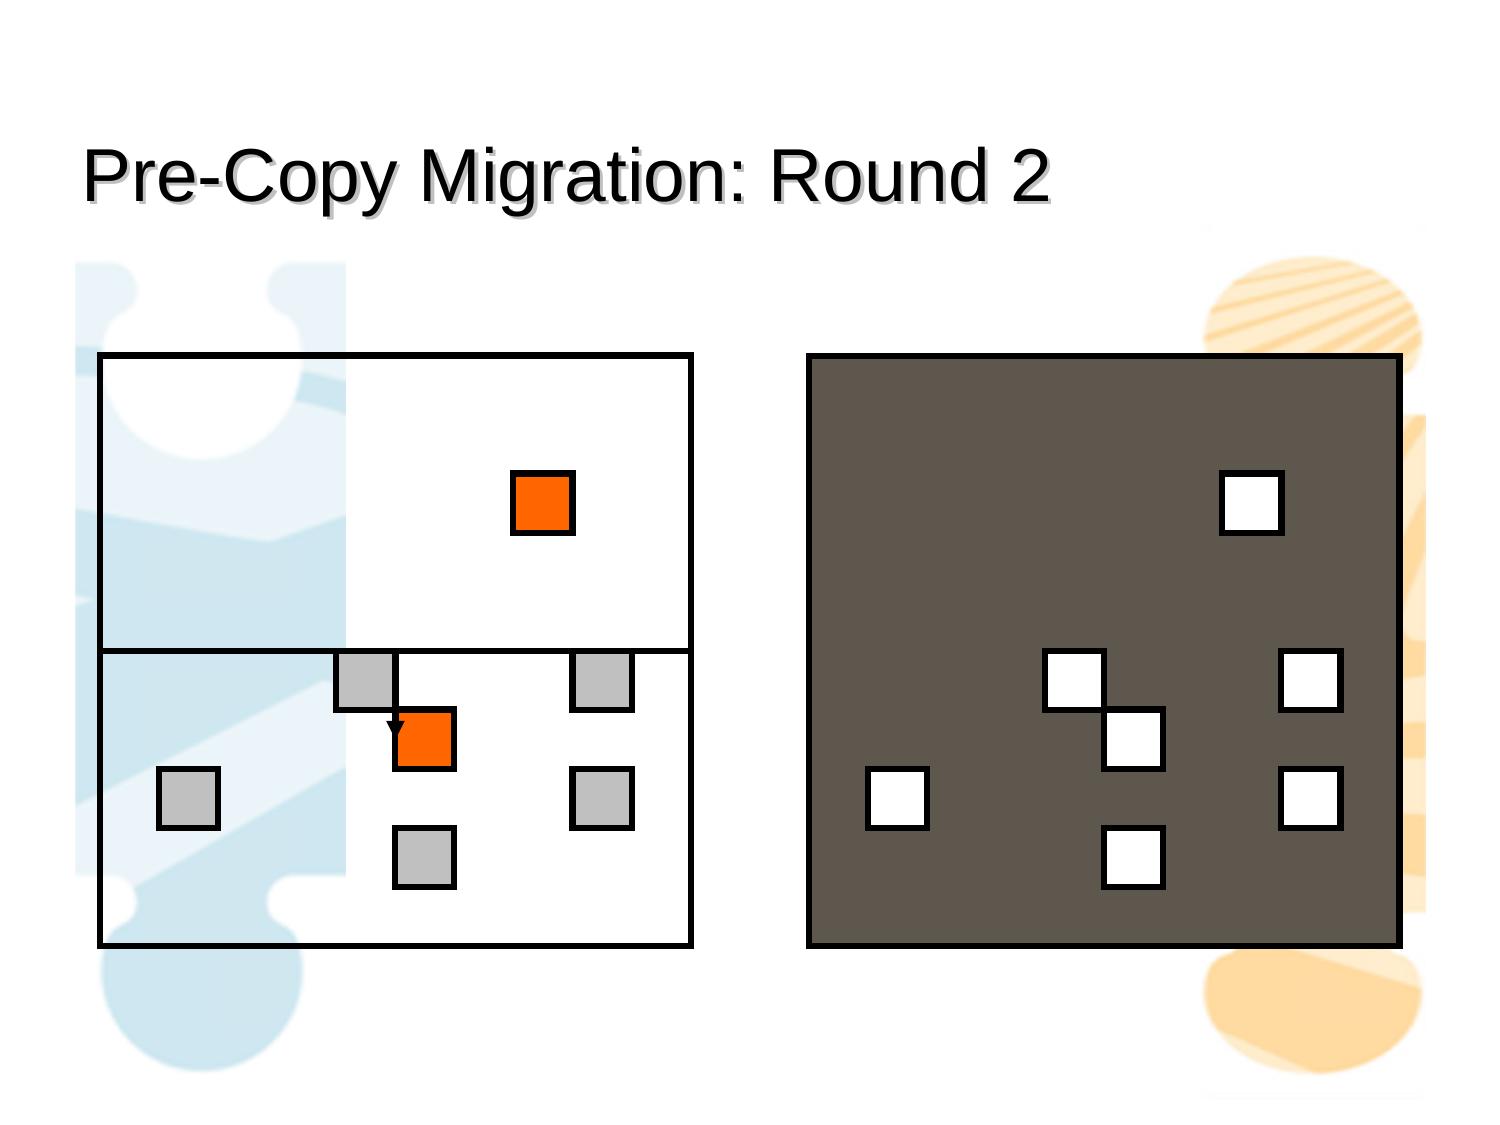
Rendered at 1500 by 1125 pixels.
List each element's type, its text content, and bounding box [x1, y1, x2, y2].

text_box [395, 709, 455, 769]
picture [103, 359, 346, 648]
picture [103, 654, 346, 943]
text_box [395, 827, 455, 888]
picture [1200, 224, 1426, 1100]
picture [75, 237, 346, 1100]
text_box [808, 355, 1400, 947]
text_box [159, 768, 219, 829]
text_box [572, 654, 632, 711]
text_box [572, 768, 632, 829]
text_box [336, 654, 392, 710]
text_box [513, 473, 573, 533]
title Pre-Copy Migration: Round 2 [66, 37, 1342, 225]
